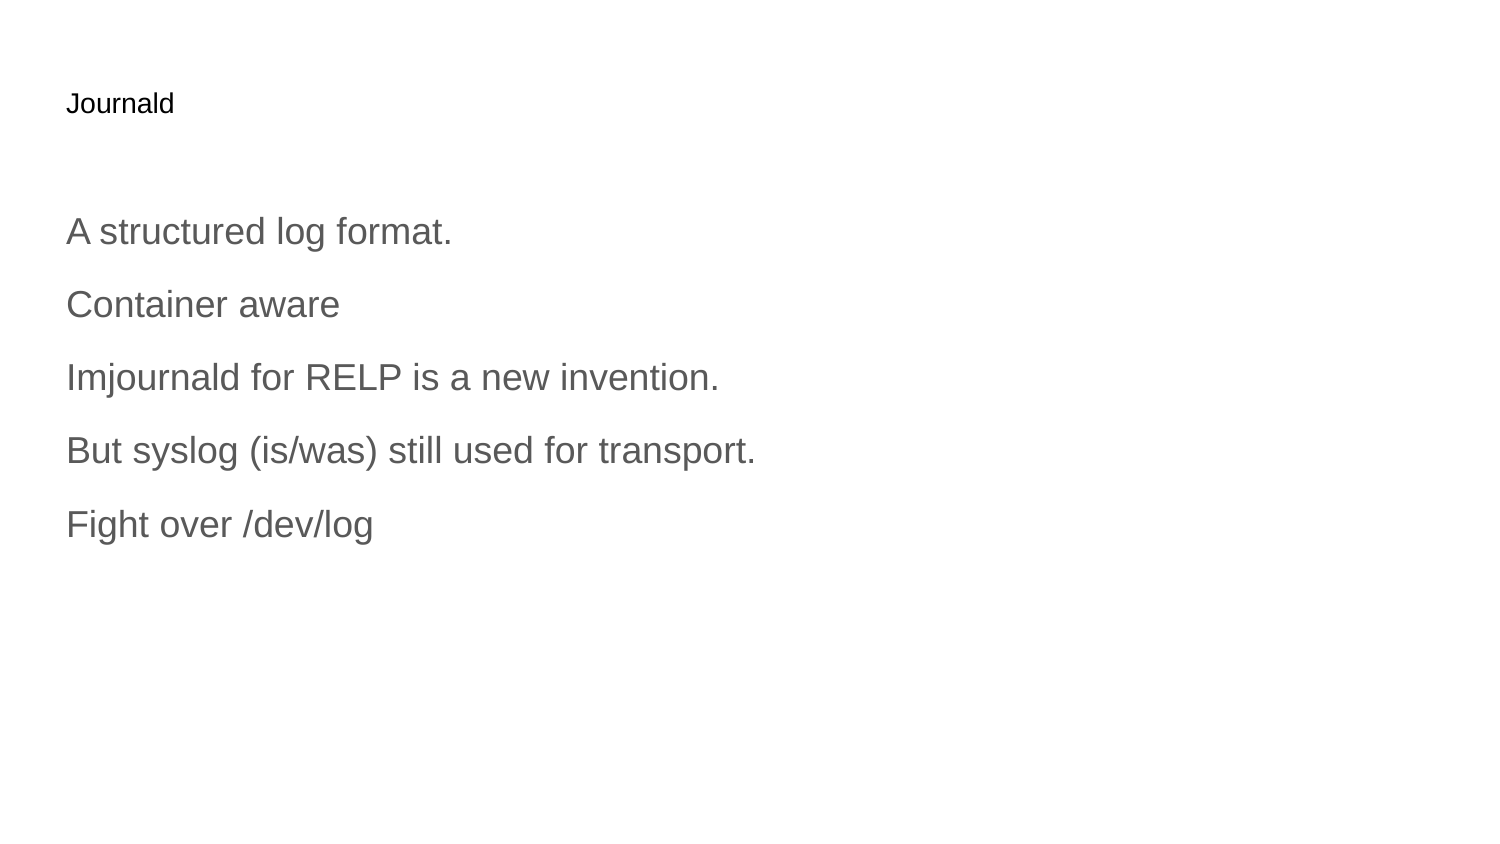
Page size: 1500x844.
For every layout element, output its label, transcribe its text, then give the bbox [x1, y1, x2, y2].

title Journald [51, 72, 1449, 167]
list A structured log format. Container aware Imjournald for RELP is a new invention. But syslog (is/was) still used for transport. Fight over /dev/log [51, 189, 1449, 750]
